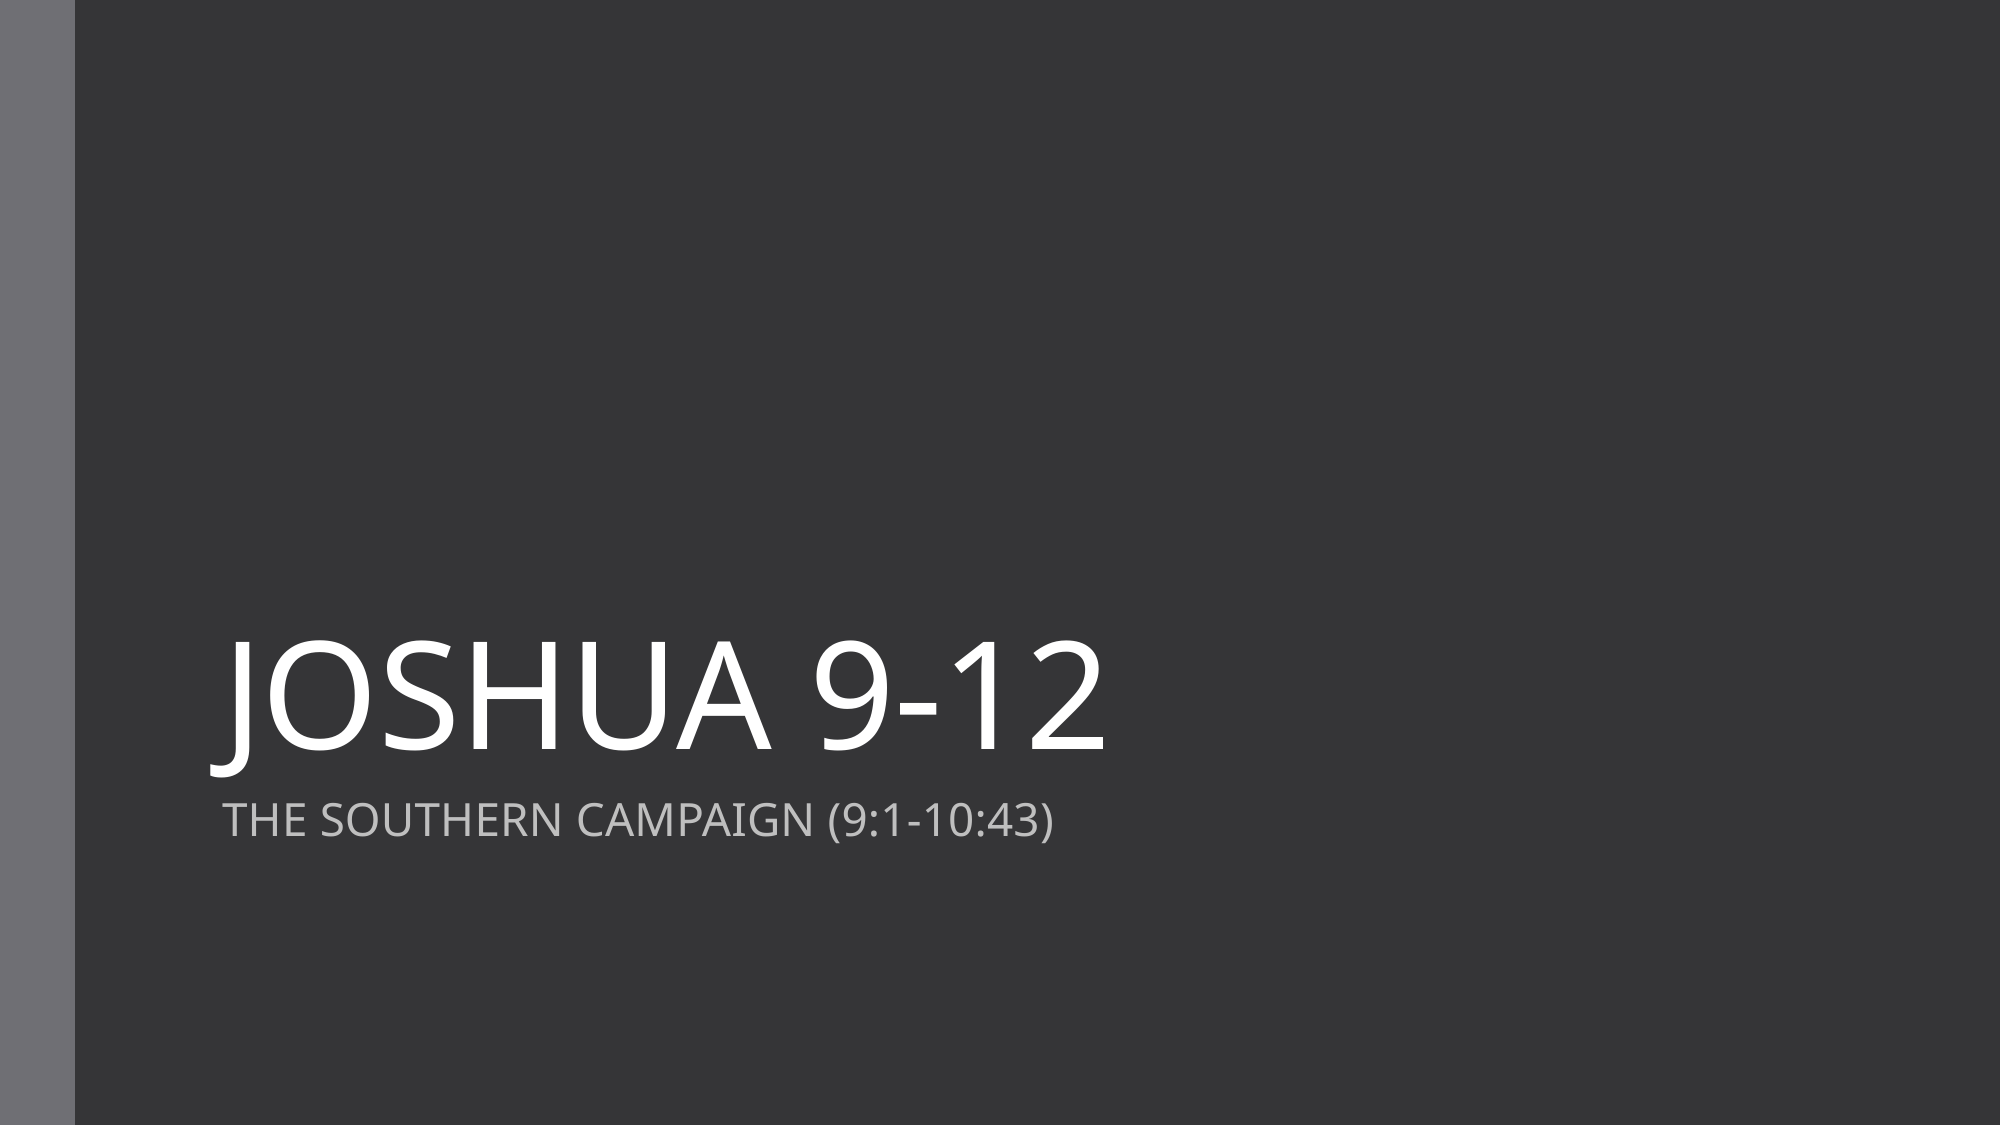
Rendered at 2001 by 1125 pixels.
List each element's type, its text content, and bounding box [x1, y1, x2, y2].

subtitle THE SOUTHERN CAMPAIGN (9:1-10:43) [206, 787, 1752, 1066]
title JOSHUA 9-12 [206, 124, 1752, 787]
